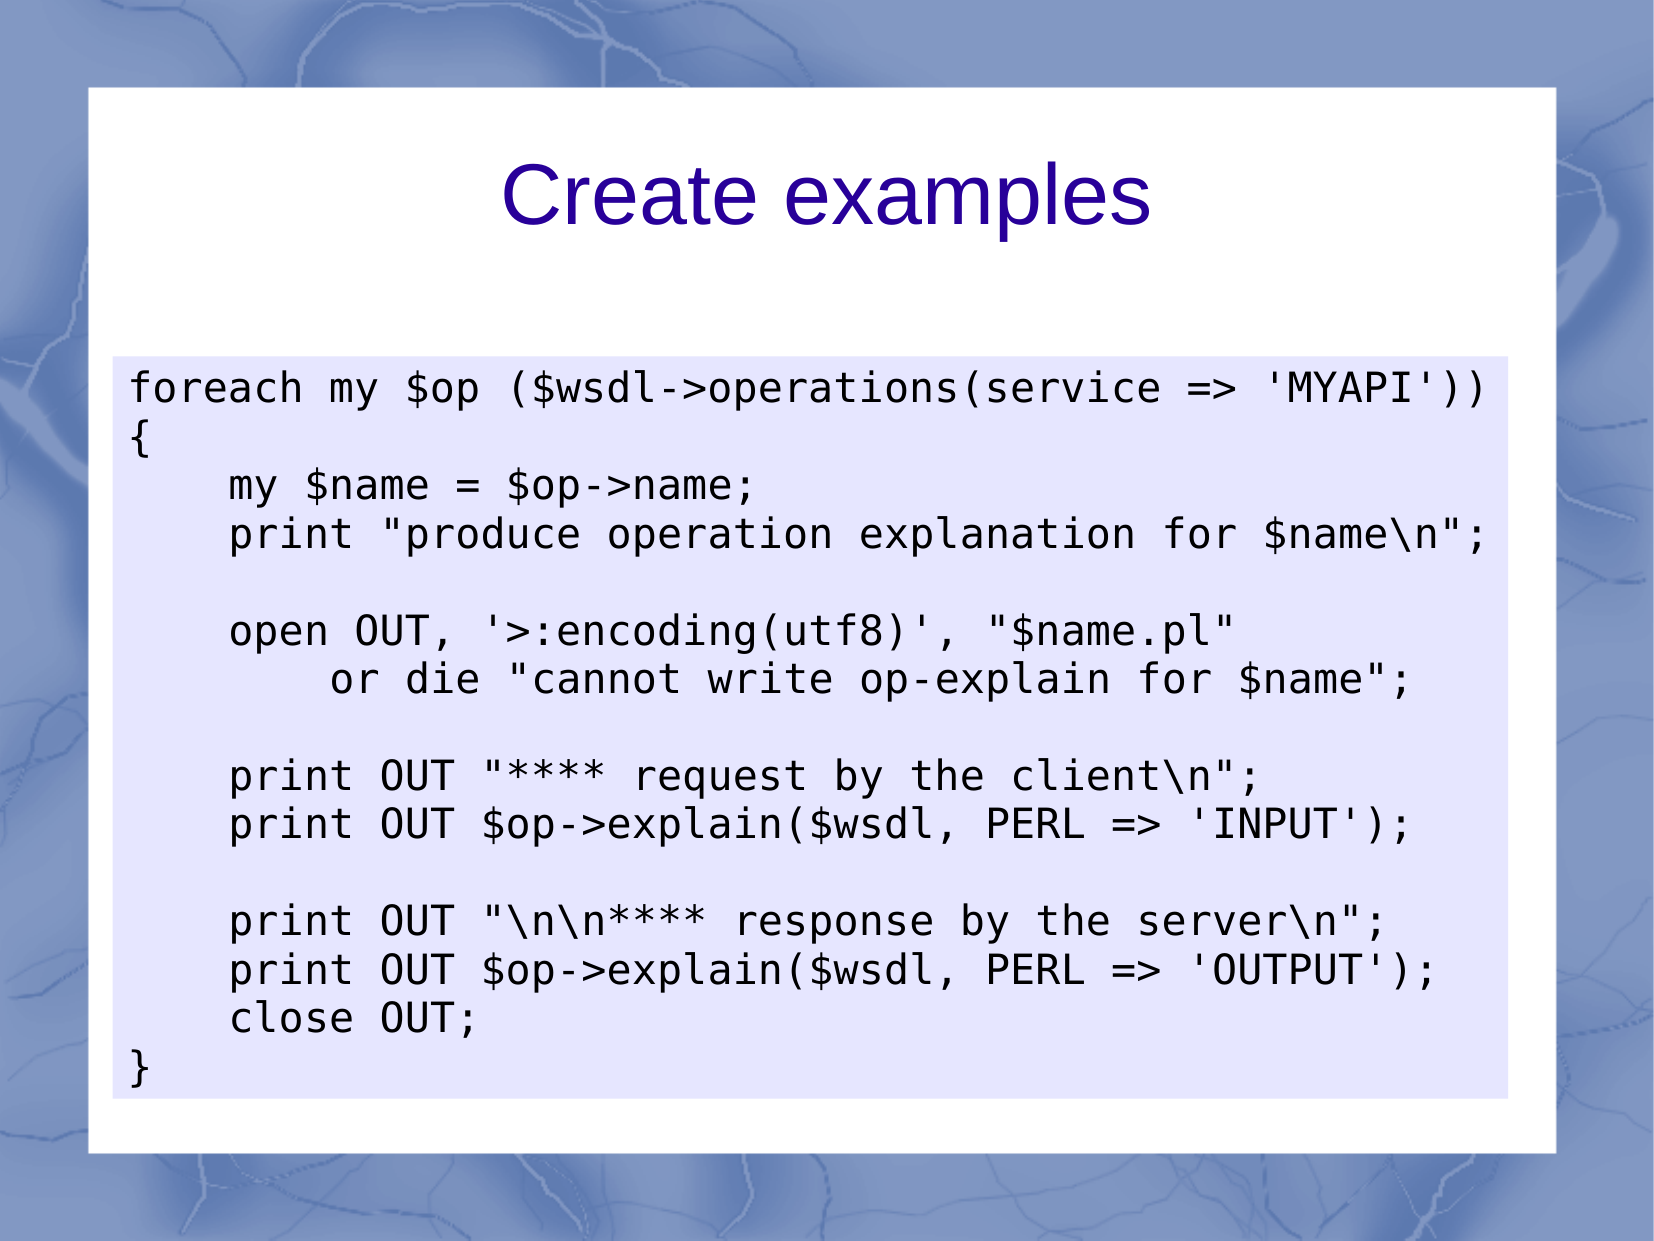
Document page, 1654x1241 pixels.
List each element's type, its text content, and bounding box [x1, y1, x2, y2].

title Create examples [118, 90, 1536, 298]
text_box foreach my $op ($wsdl->operations(service => 'MYAPI')) { my $name = $op->name; print "produce operation explanation for $name\n"; open OUT, '>:encoding(utf8)', "$name.pl" or die "cannot write op-explain for $name"; print OUT "**** request by the client\n"; print OUT $op->explain($wsdl, PERL => 'INPUT'); print OUT "\n\n**** response by the server\n"; print OUT $op->explain($wsdl, PERL => 'OUTPUT'); close OUT; } [112, 356, 1509, 1099]
picture [0, 0, 1654, 1241]
